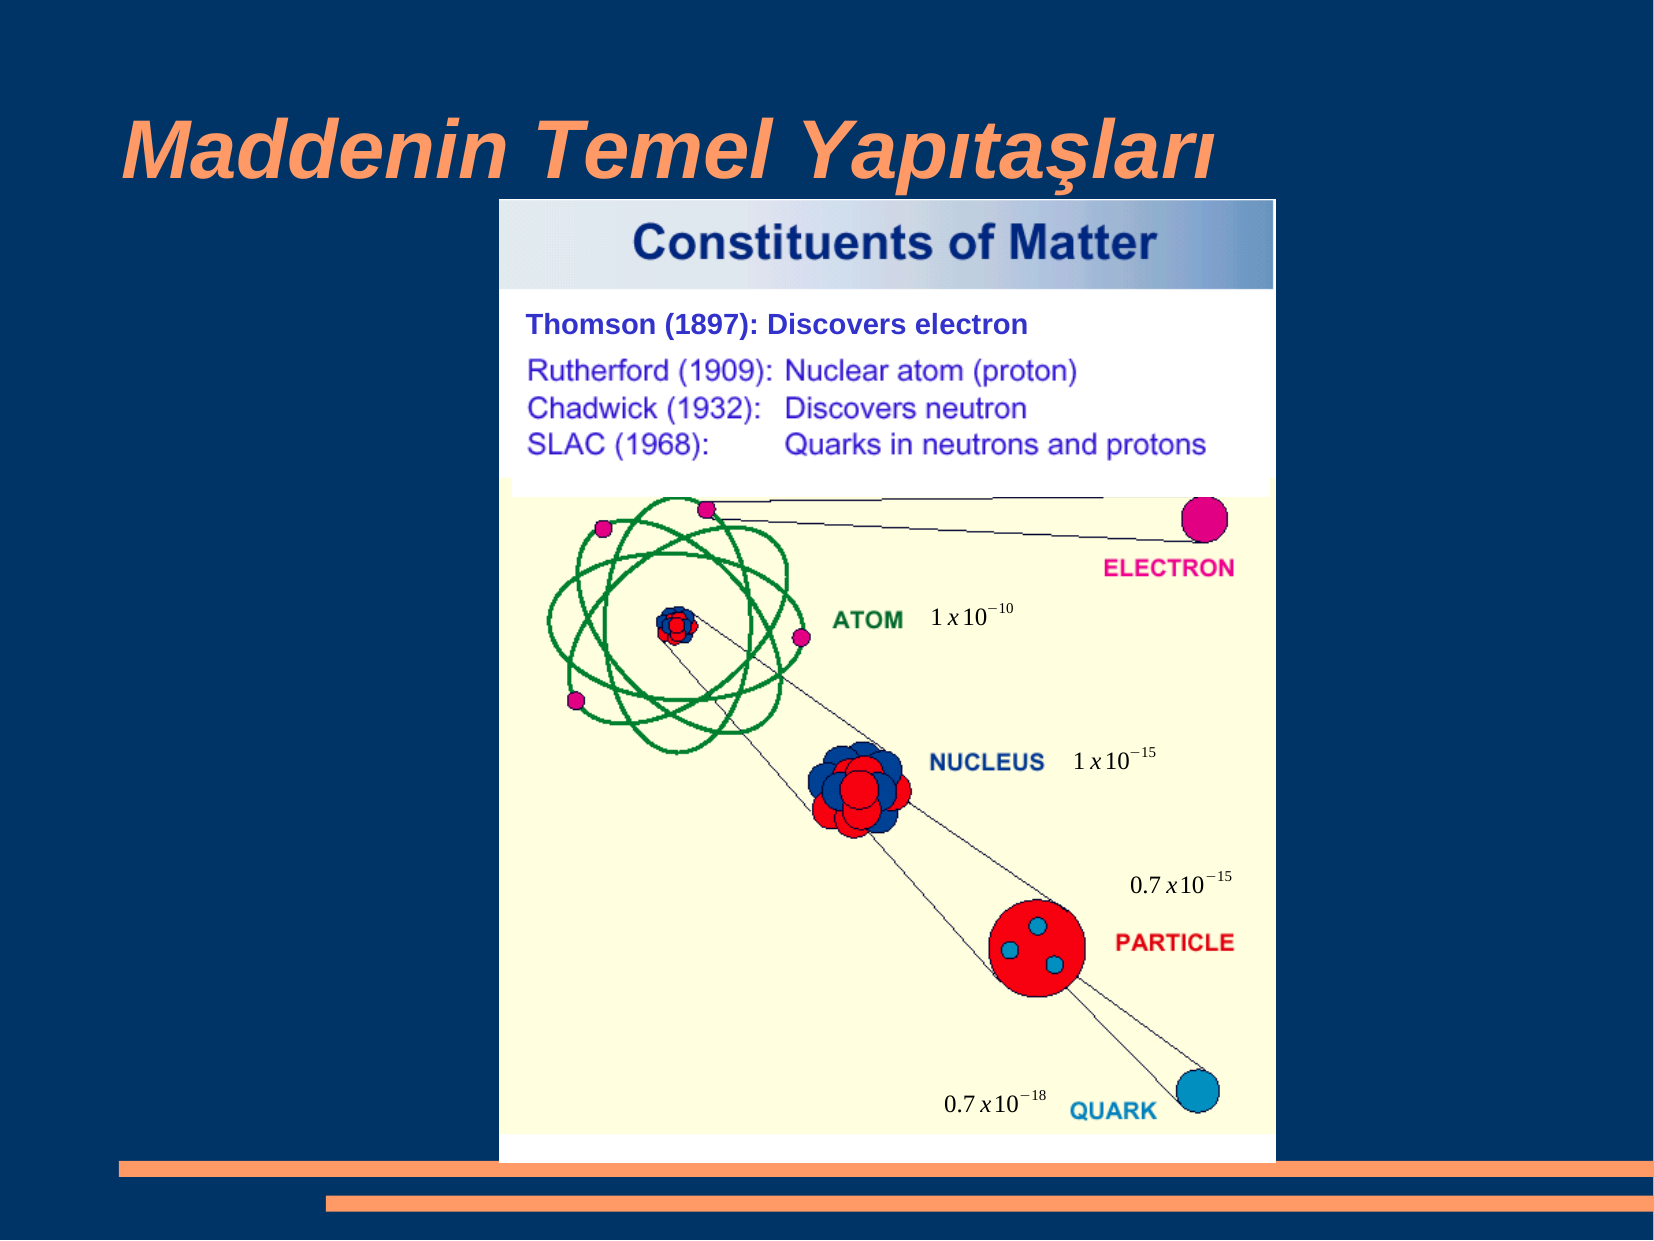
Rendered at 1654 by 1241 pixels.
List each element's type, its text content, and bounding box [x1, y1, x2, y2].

chart [937, 1087, 1052, 1120]
title Maddenin Temel Yapıtaşları [121, 46, 1534, 254]
chart [925, 600, 1021, 633]
text_box Thomson (1897): Discovers electron [510, 300, 1045, 349]
chart [1067, 744, 1163, 777]
picture [499, 199, 1276, 1163]
chart [1123, 867, 1238, 901]
